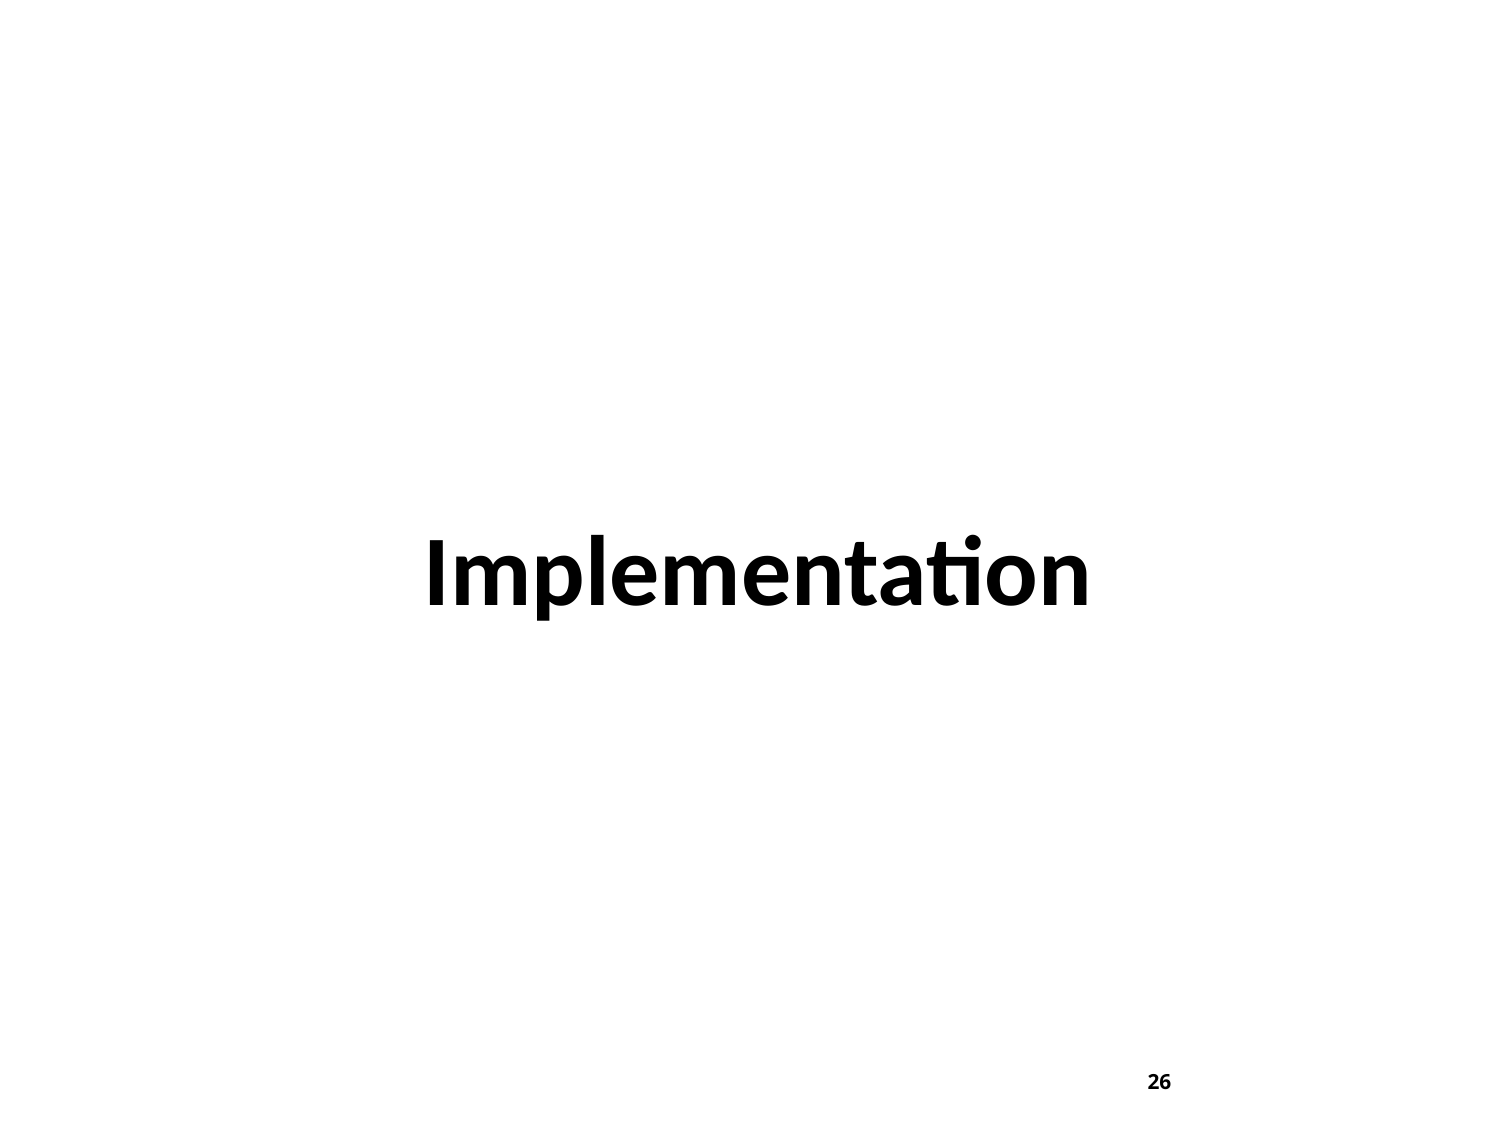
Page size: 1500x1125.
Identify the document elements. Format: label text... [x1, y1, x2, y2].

text_box 26 [1132, 1052, 1483, 1113]
title Implementation [120, 445, 1396, 687]
